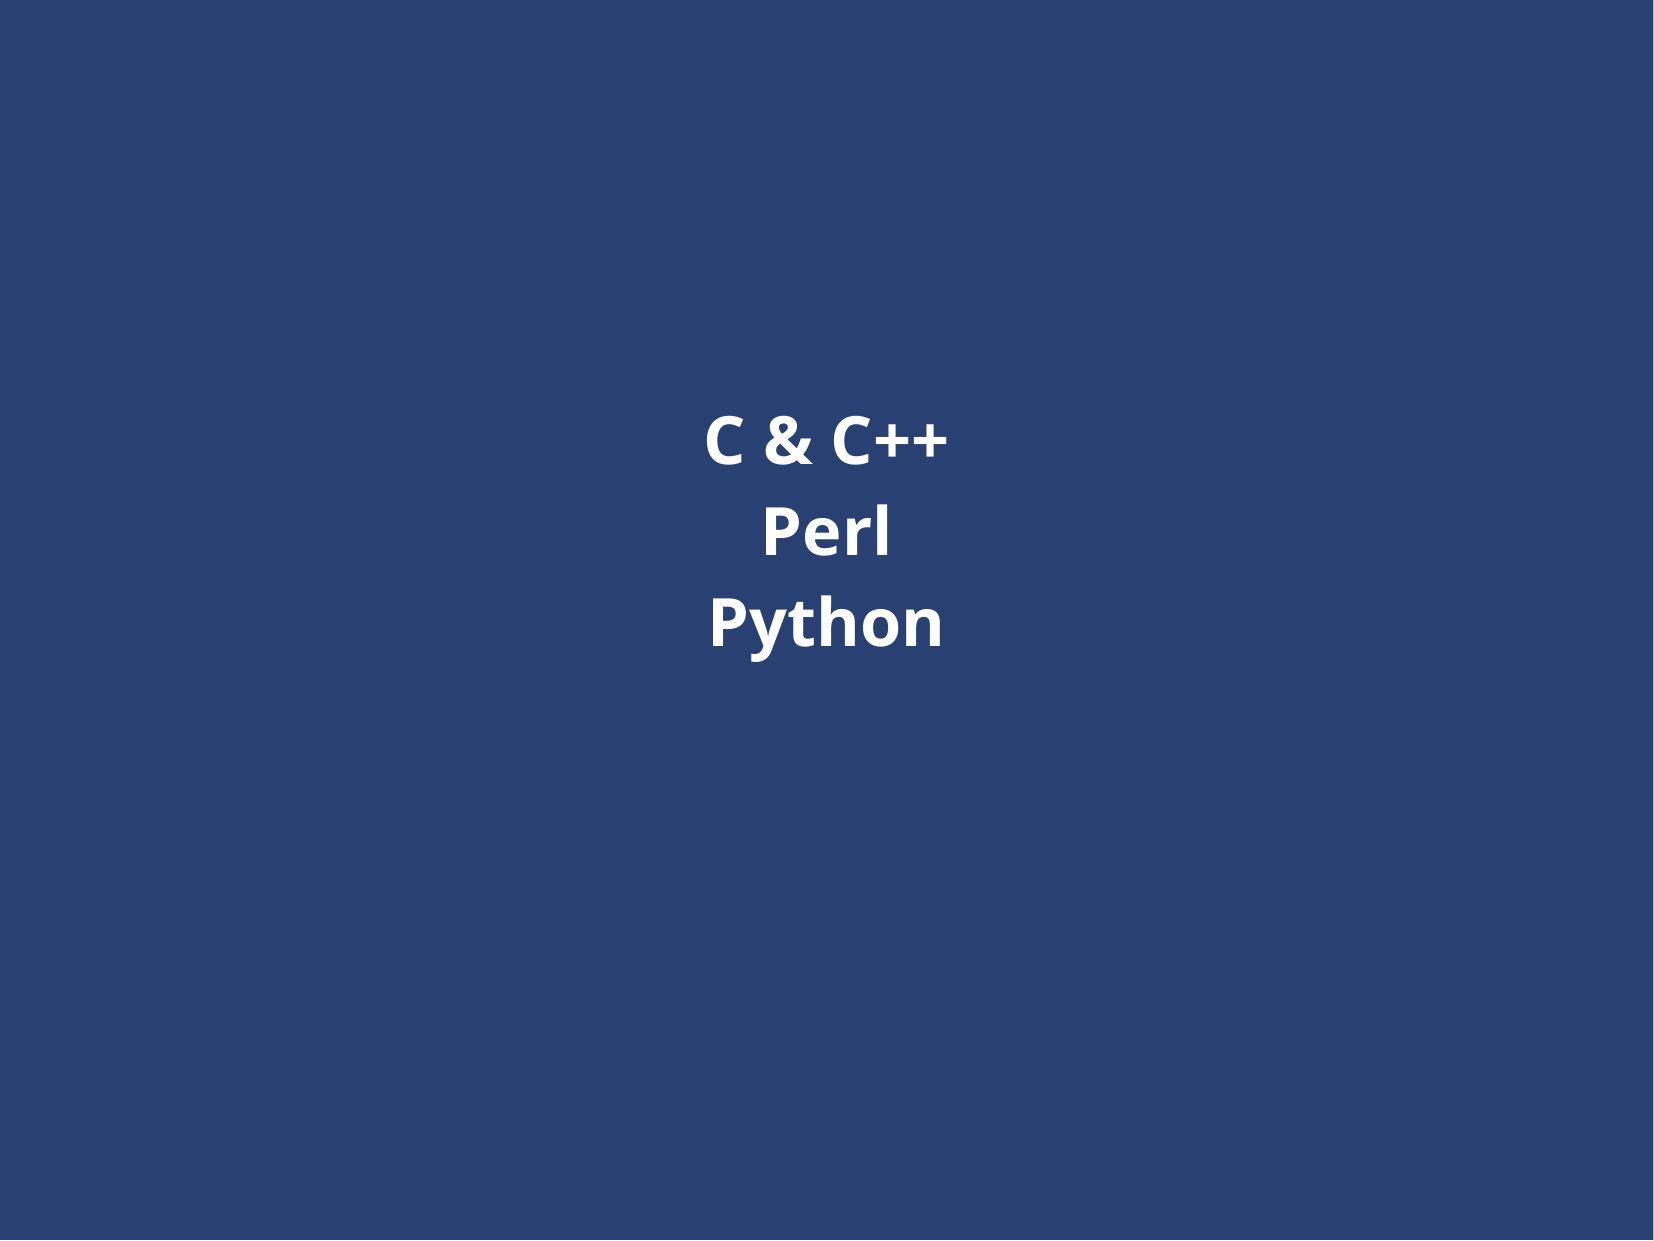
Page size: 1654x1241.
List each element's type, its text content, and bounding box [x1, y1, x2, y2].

subtitle C & C++ Perl Python [82, 49, 1571, 1109]
